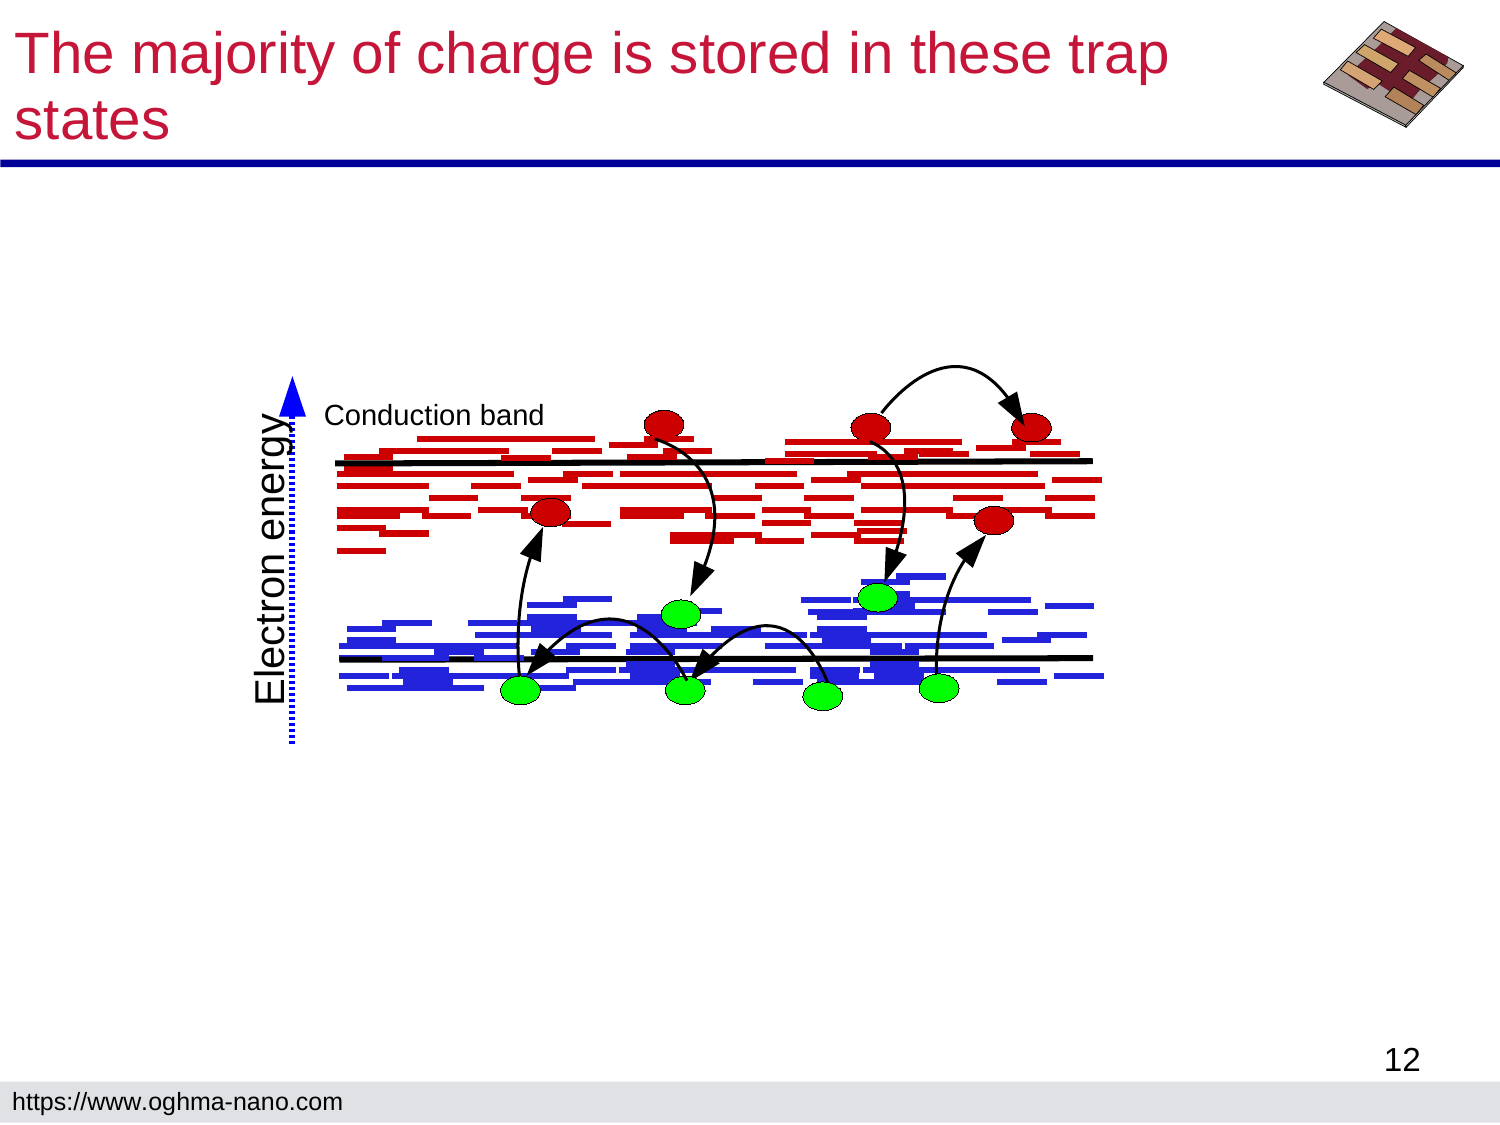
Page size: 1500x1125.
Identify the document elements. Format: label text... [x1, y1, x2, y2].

text_box [802, 681, 843, 711]
text_box <number> [1369, 1030, 1500, 1101]
text_box [500, 675, 541, 705]
text_box [530, 498, 571, 527]
text_box [661, 599, 701, 629]
text_box [850, 413, 891, 439]
text_box [665, 676, 706, 705]
text_box [919, 673, 960, 703]
text_box [857, 583, 898, 613]
title The majority of charge is stored in these trap states [0, 0, 1404, 192]
text_box [973, 506, 1014, 535]
text_box [1011, 413, 1052, 442]
text_box Conduction band [309, 389, 694, 474]
